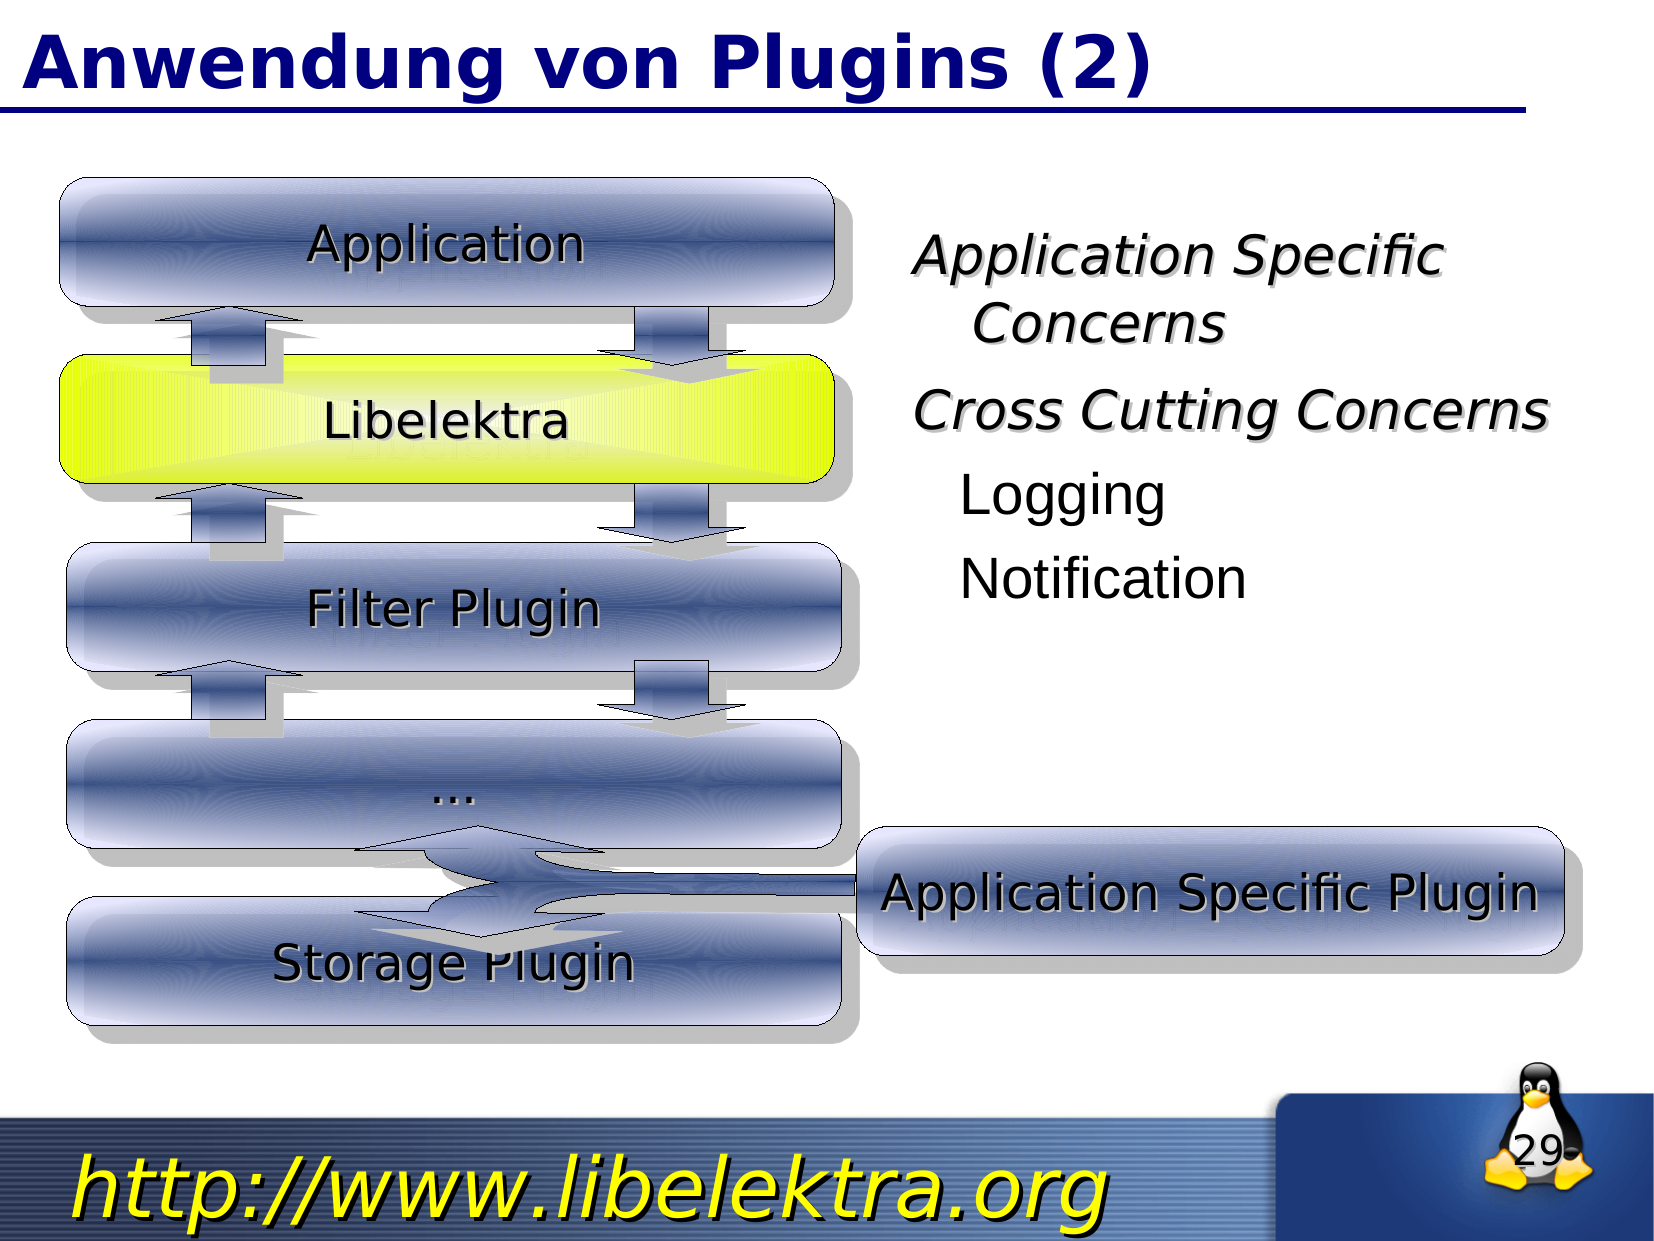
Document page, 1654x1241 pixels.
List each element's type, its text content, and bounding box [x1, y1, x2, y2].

text_box Storage Plugin [66, 896, 842, 1026]
text_box Libelektra [59, 354, 835, 484]
text_box [155, 660, 303, 720]
text_box [597, 306, 746, 366]
picture [0, 1061, 1654, 1241]
text_box [155, 306, 303, 366]
text_box [597, 483, 746, 543]
text_box [155, 483, 303, 543]
text_box [597, 660, 746, 720]
text_box 50 [1312, 1122, 1565, 1178]
text_box Application Specific Plugin [856, 826, 1565, 956]
text_box Filter Plugin [66, 542, 842, 672]
text_box [354, 825, 856, 938]
list Application Specific Concerns Cross Cutting Concerns Logging Notification [899, 212, 1595, 1009]
text_box ... [66, 719, 842, 849]
text_box Application [59, 177, 835, 307]
text_box Anwendung von Plugins (2) [22, 14, 1611, 111]
